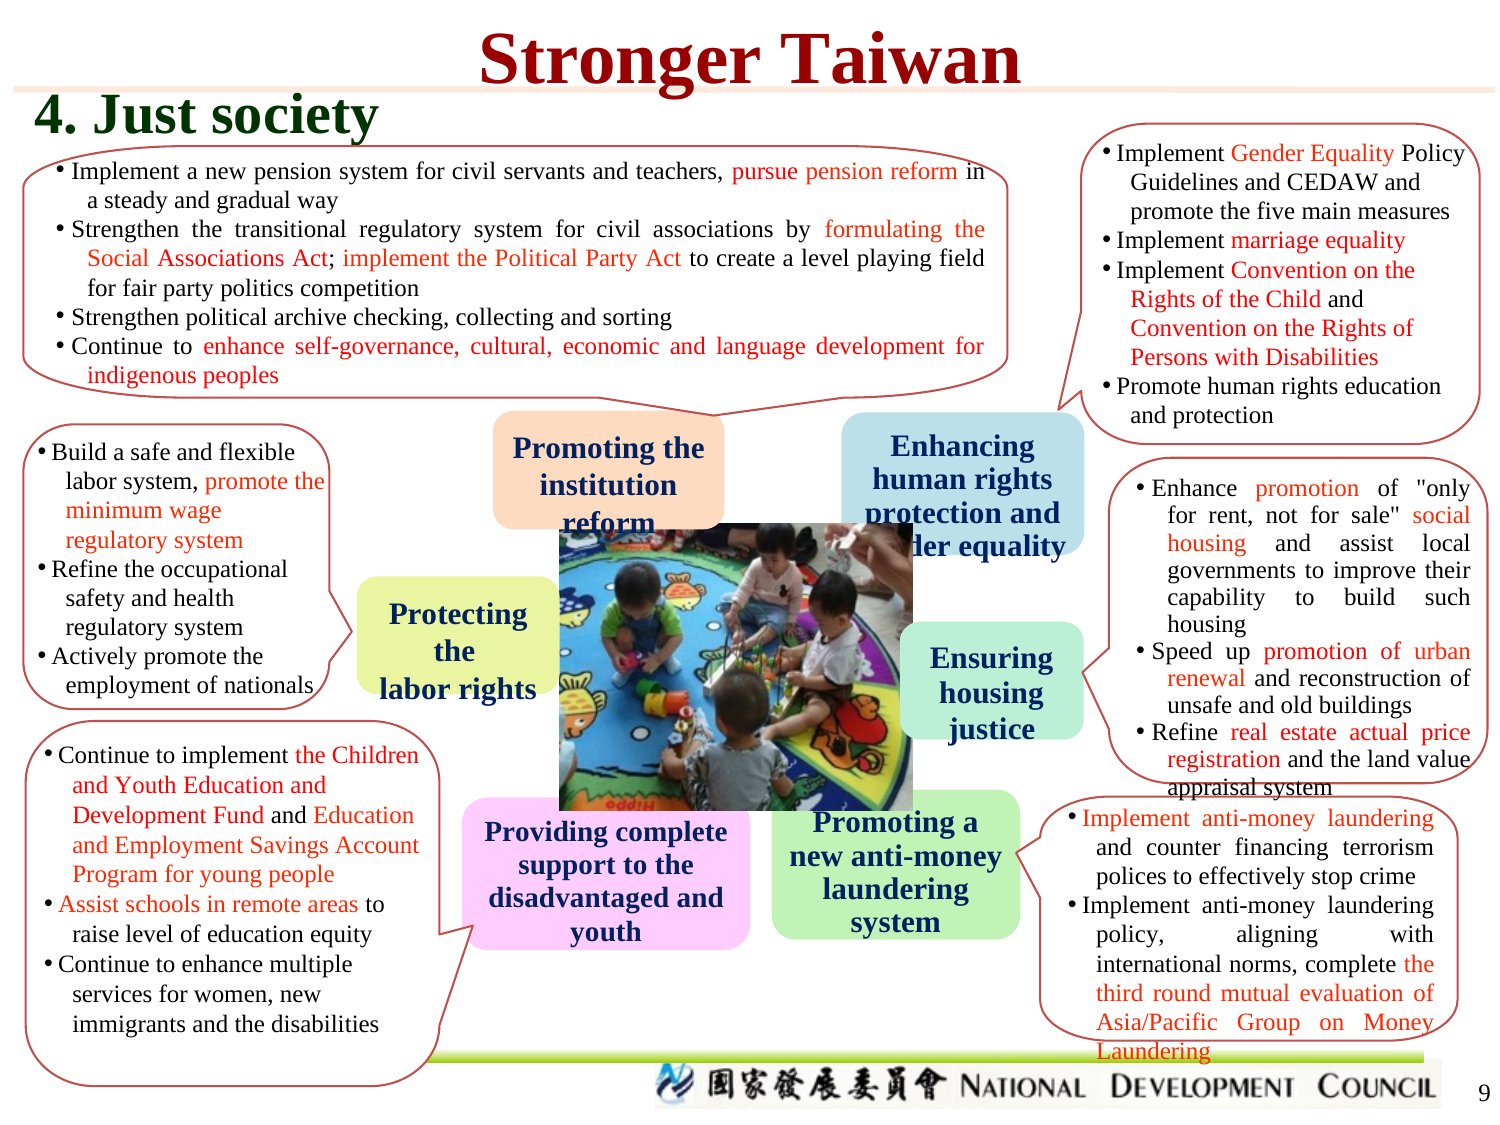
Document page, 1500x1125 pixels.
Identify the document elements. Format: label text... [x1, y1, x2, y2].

text_box [25, 749, 434, 1087]
text_box Continue to implement the Children and Youth Education and Development Fund and Education and Employment Savings Account Program for young people Assist schools in remote areas to raise level of education equity Continue to enhance multiple services for women, new immigrants and the disabilities [36, 730, 510, 1049]
text_box Implement anti-money laundering and counter financing terrorism polices to effectively stop crime Implement anti-money laundering policy, aligning with international norms, complete the third round mutual evaluation of Asia/Pacific Group on Money Laundering [1060, 794, 1500, 1046]
text_box [1136, 457, 1460, 467]
text_box Providing complete support to the disadvantaged and youth [510, 797, 751, 951]
text_box Implement Gender Equality Policy Guidelines and CEDAW and promote the five main measures Implement marriage equality Implement Convention on the Rights of the Child and Convention on the Rights of Persons with Disabilities Promote human rights education and protection [1094, 129, 1500, 440]
text_box Promoting the institution reform [493, 410, 725, 530]
picture [559, 523, 913, 811]
text_box [54, 424, 299, 428]
text_box [607, 399, 834, 416]
text_box Protecting the labor rights [410, 576, 560, 695]
text_box [1121, 440, 1439, 445]
text_box Implement a new pension system for civil servants and teachers, pursue pension reform in a steady and gradual way Strengthen the transitional regulatory system for civil associations by formulating the Social Associations Act; implement the Political Party Act to create a level playing field for fair party politics competition Strengthen political archive checking, collecting and sorting Continue to enhance self-governance, cultural, economic and language development for indigenous peoples [20, 147, 1068, 399]
text_box [1016, 808, 1060, 1029]
text_box 9 [1470, 1068, 1500, 1115]
text_box Ensuring housing justice [899, 621, 1084, 740]
text_box [58, 721, 407, 730]
text_box 4. Just society [27, 101, 1345, 155]
text_box Enhance promotion of "only for rent, not for sale" social housing and assist local governments to improve their capability to build such housing Speed up promotion of urban renewal and reconstruction of unsafe and old buildings Refine real estate actual price registration and the land value appraisal system [1100, 467, 1500, 784]
text_box [23, 450, 29, 684]
text_box [1058, 145, 1094, 423]
text_box Enhancing human rights protection and gender equality [841, 412, 1085, 556]
text_box [1118, 123, 1443, 129]
text_box Promoting a new anti-money laundering system [771, 789, 1021, 940]
text_box Build a safe and flexible labor system, promote the minimum wage regulatory system Refine the occupational safety and health regulatory system Actively promote the employment of nationals [29, 428, 410, 710]
text_box Stronger Taiwan [0, 0, 1500, 101]
text_box [1082, 656, 1100, 710]
